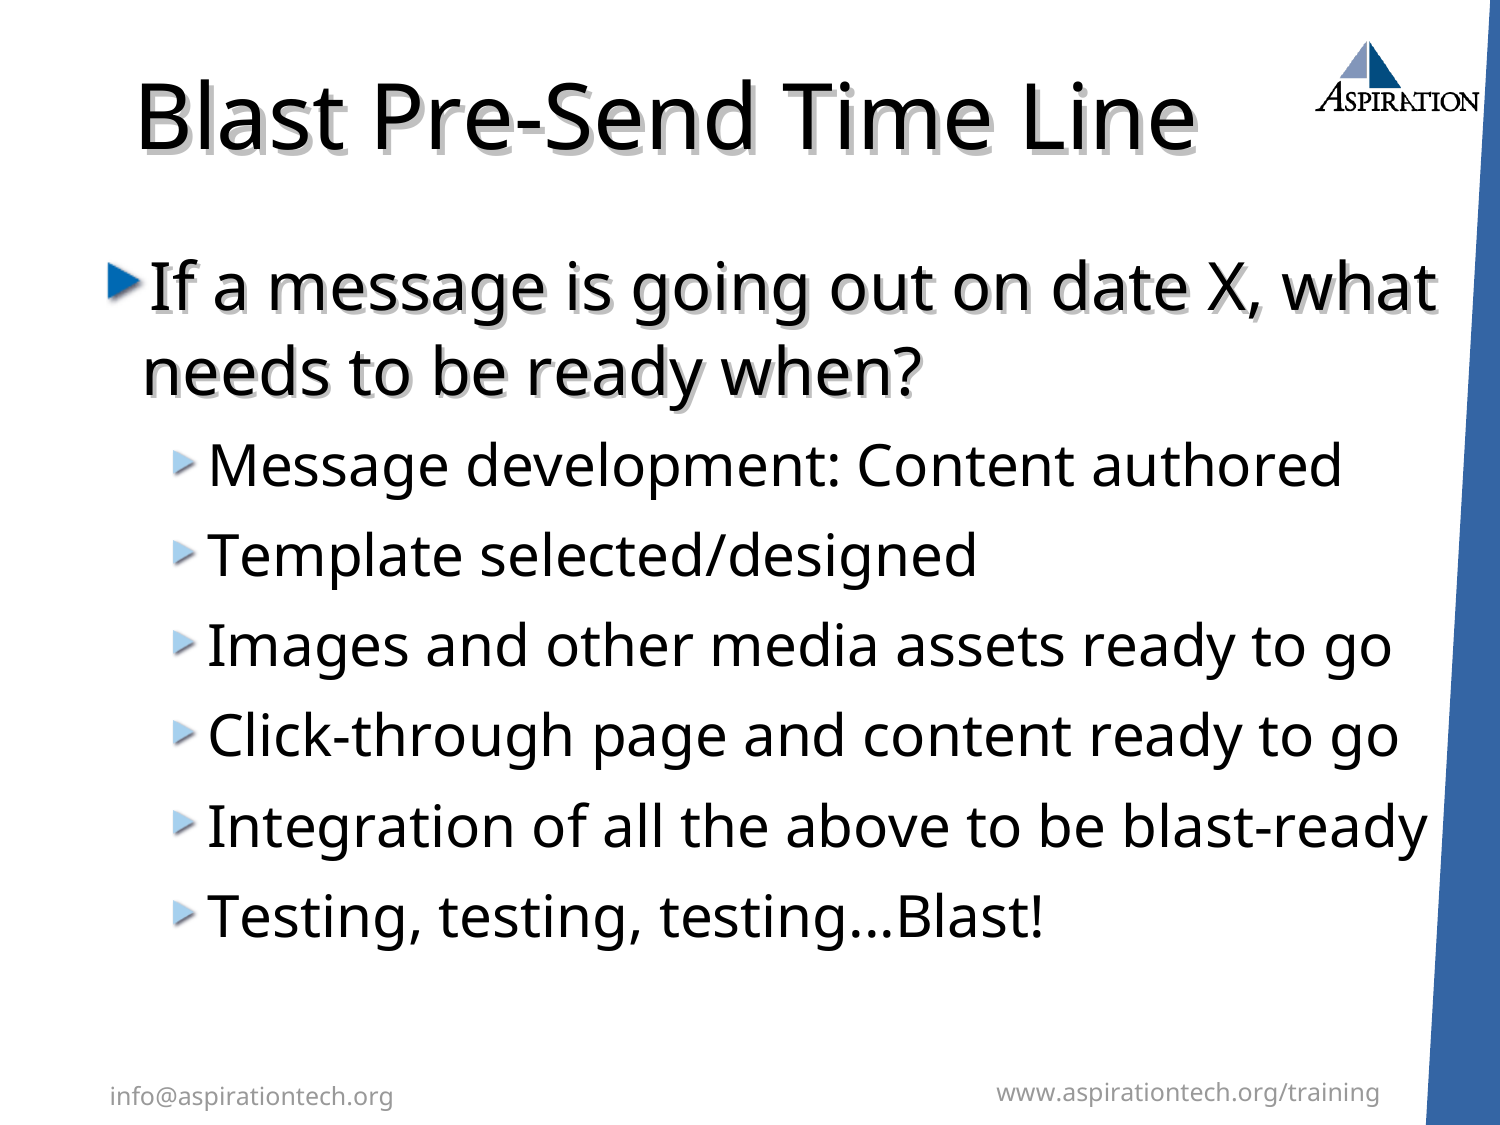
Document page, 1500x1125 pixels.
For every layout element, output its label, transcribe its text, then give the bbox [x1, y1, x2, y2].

list If a message is going out on date X, what needs to be ready when? Message development: Content authored Template selected/designed Images and other media assets ready to go Click-through page and content ready to go Integration of all the above to be blast-ready Testing, testing, testing...Blast! [49, 238, 1447, 949]
title Blast Pre-Send Time Line [49, 19, 1284, 206]
picture [1315, 41, 1480, 120]
